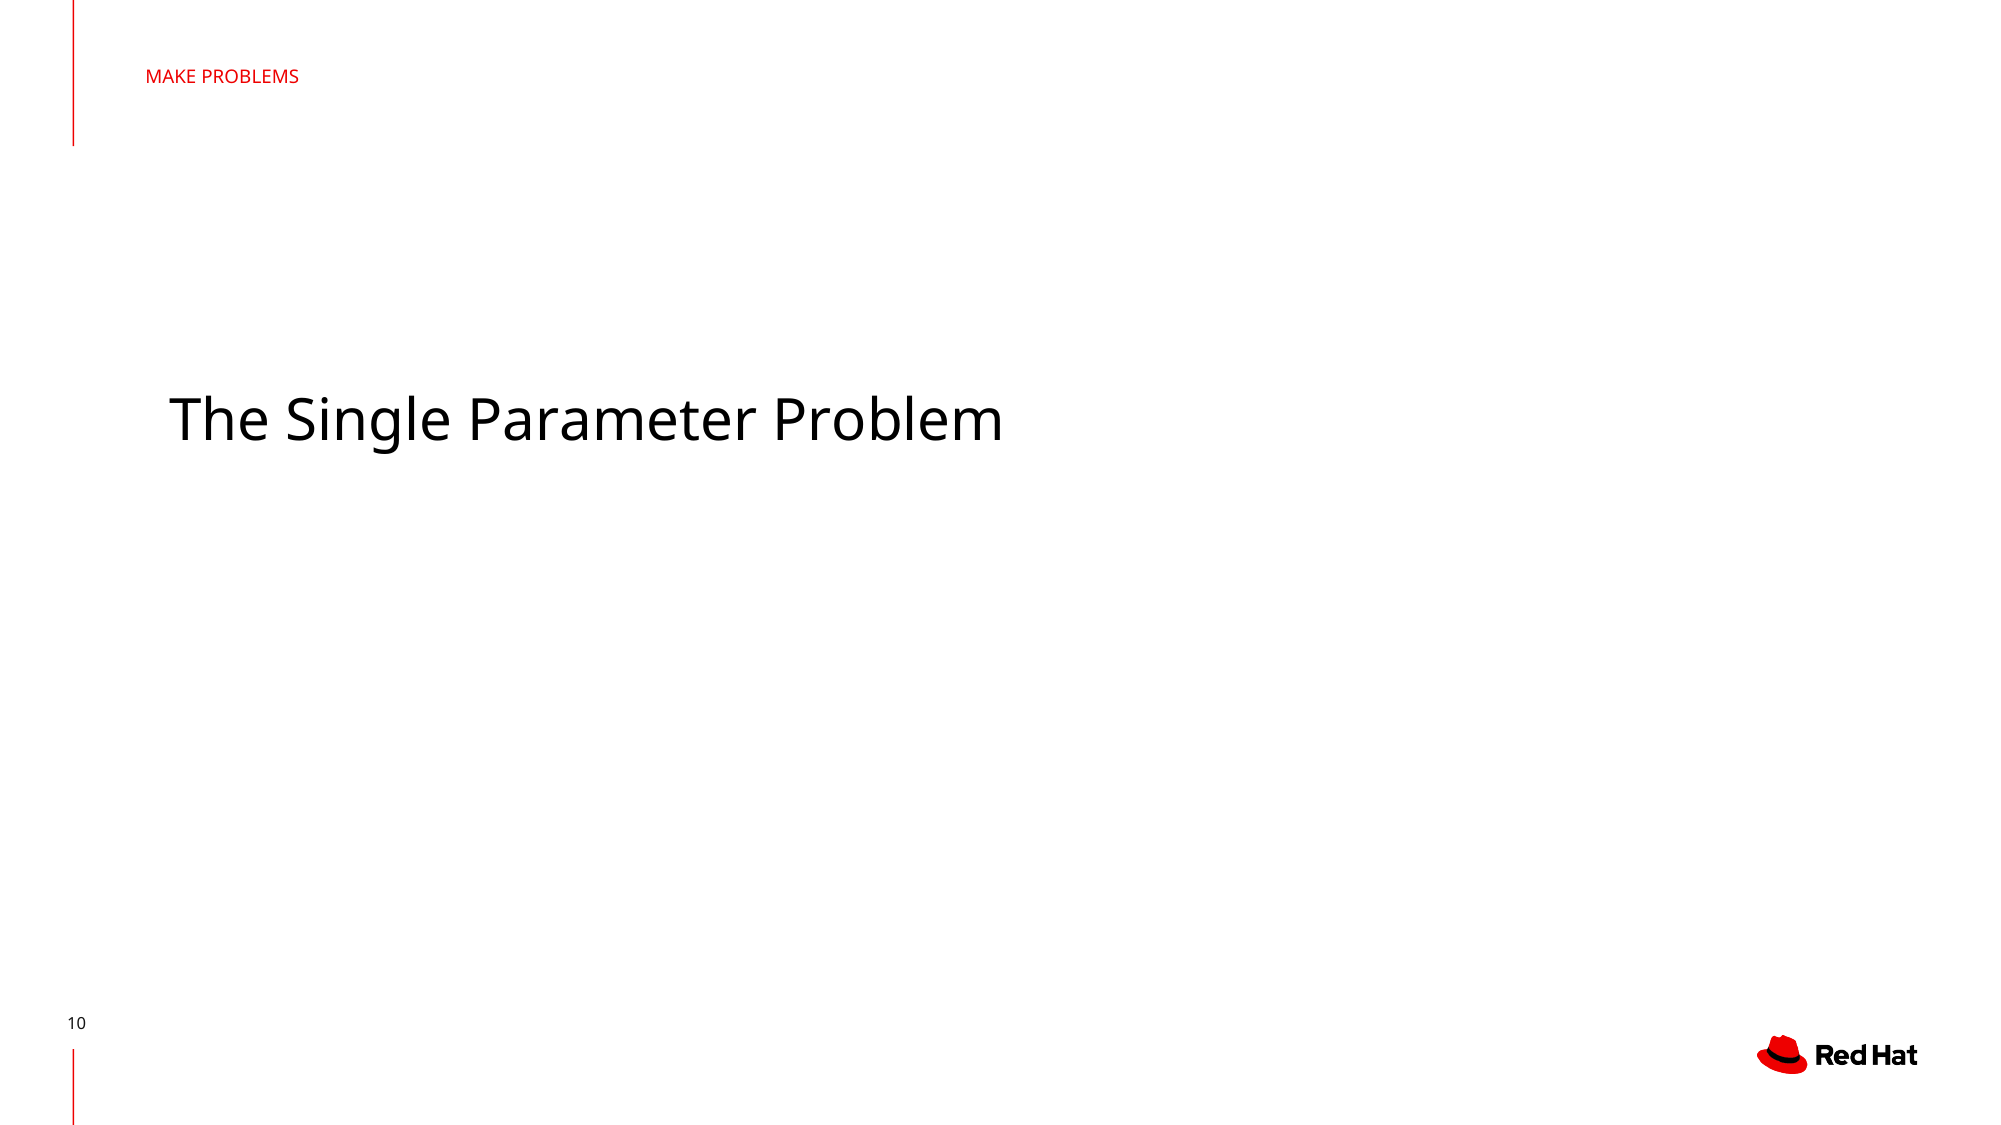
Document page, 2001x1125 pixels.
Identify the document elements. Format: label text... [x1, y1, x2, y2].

text_box MAKE PROBLEMS [73, 9, 918, 144]
text_box The Single Parameter Problem [154, 235, 1807, 460]
picture [1757, 1035, 1918, 1074]
